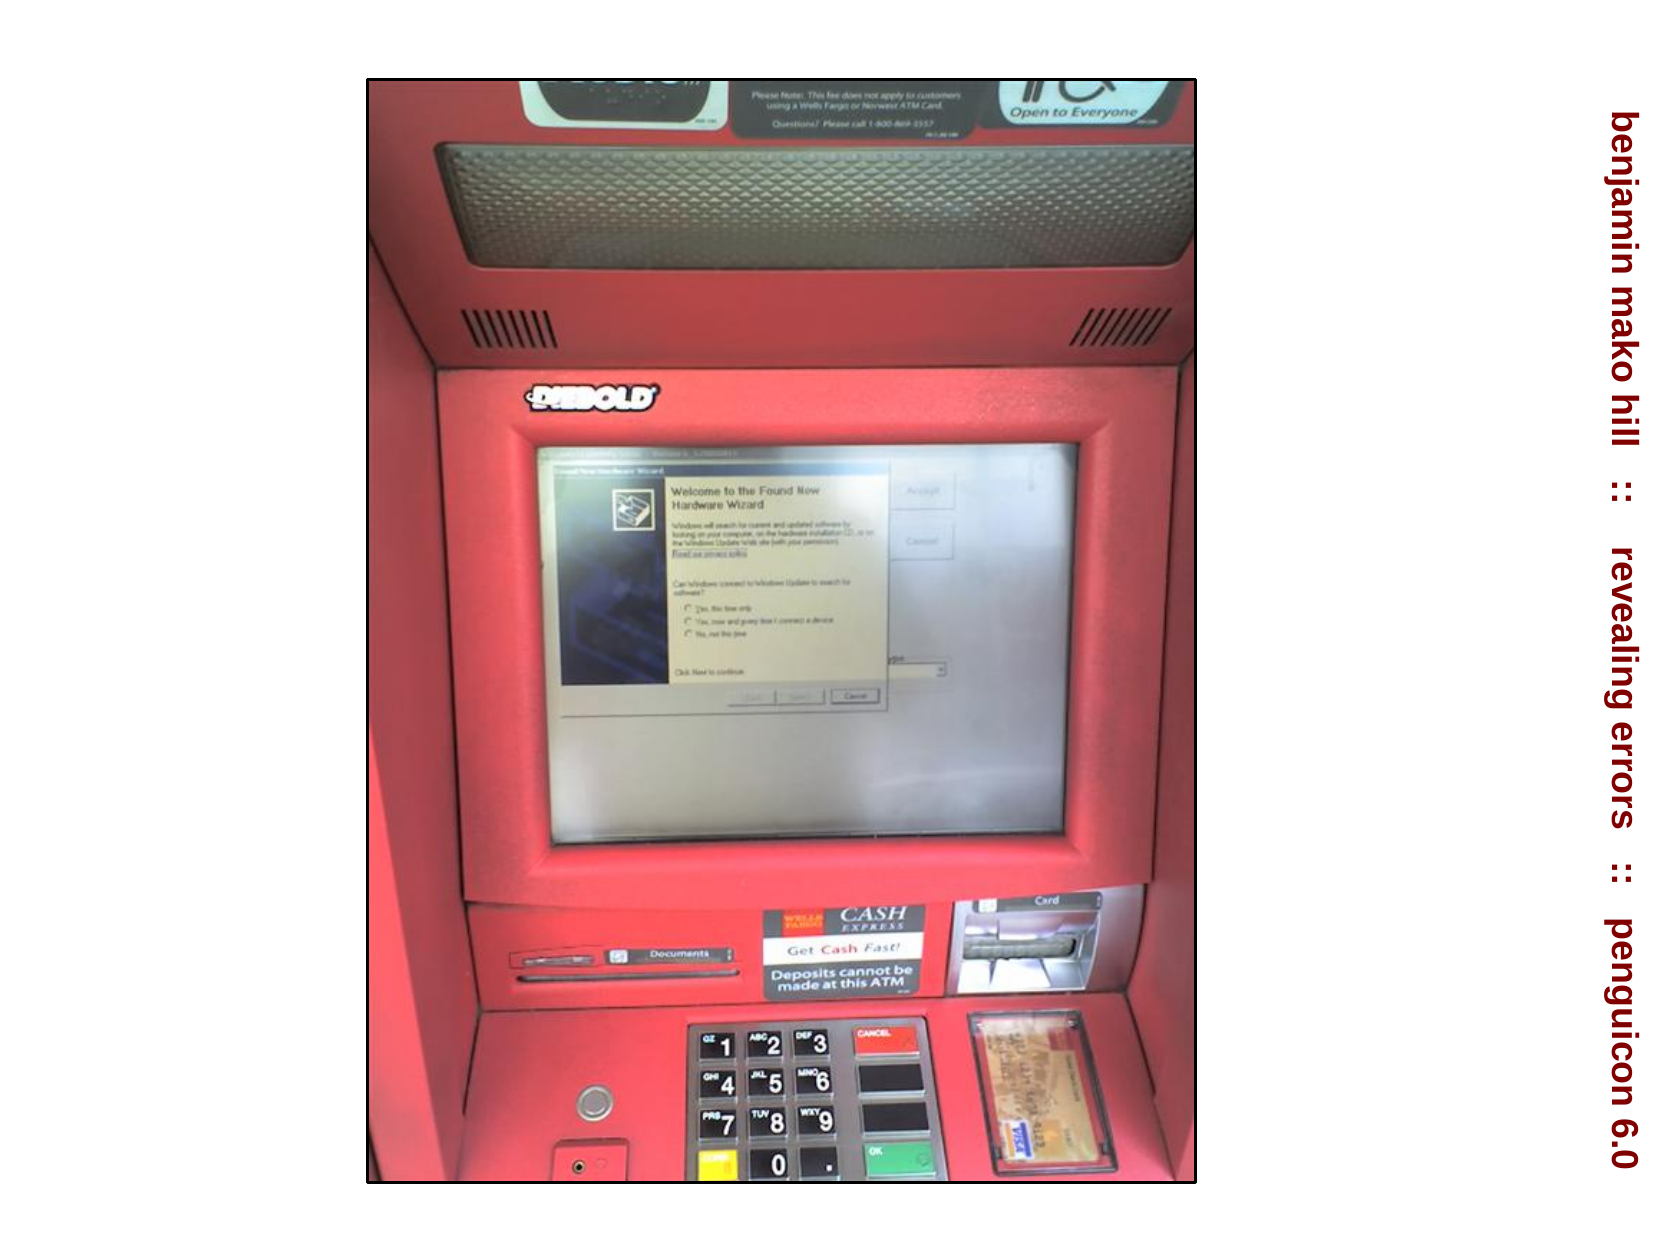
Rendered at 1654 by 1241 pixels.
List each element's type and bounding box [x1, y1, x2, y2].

picture [369, 81, 1195, 1182]
